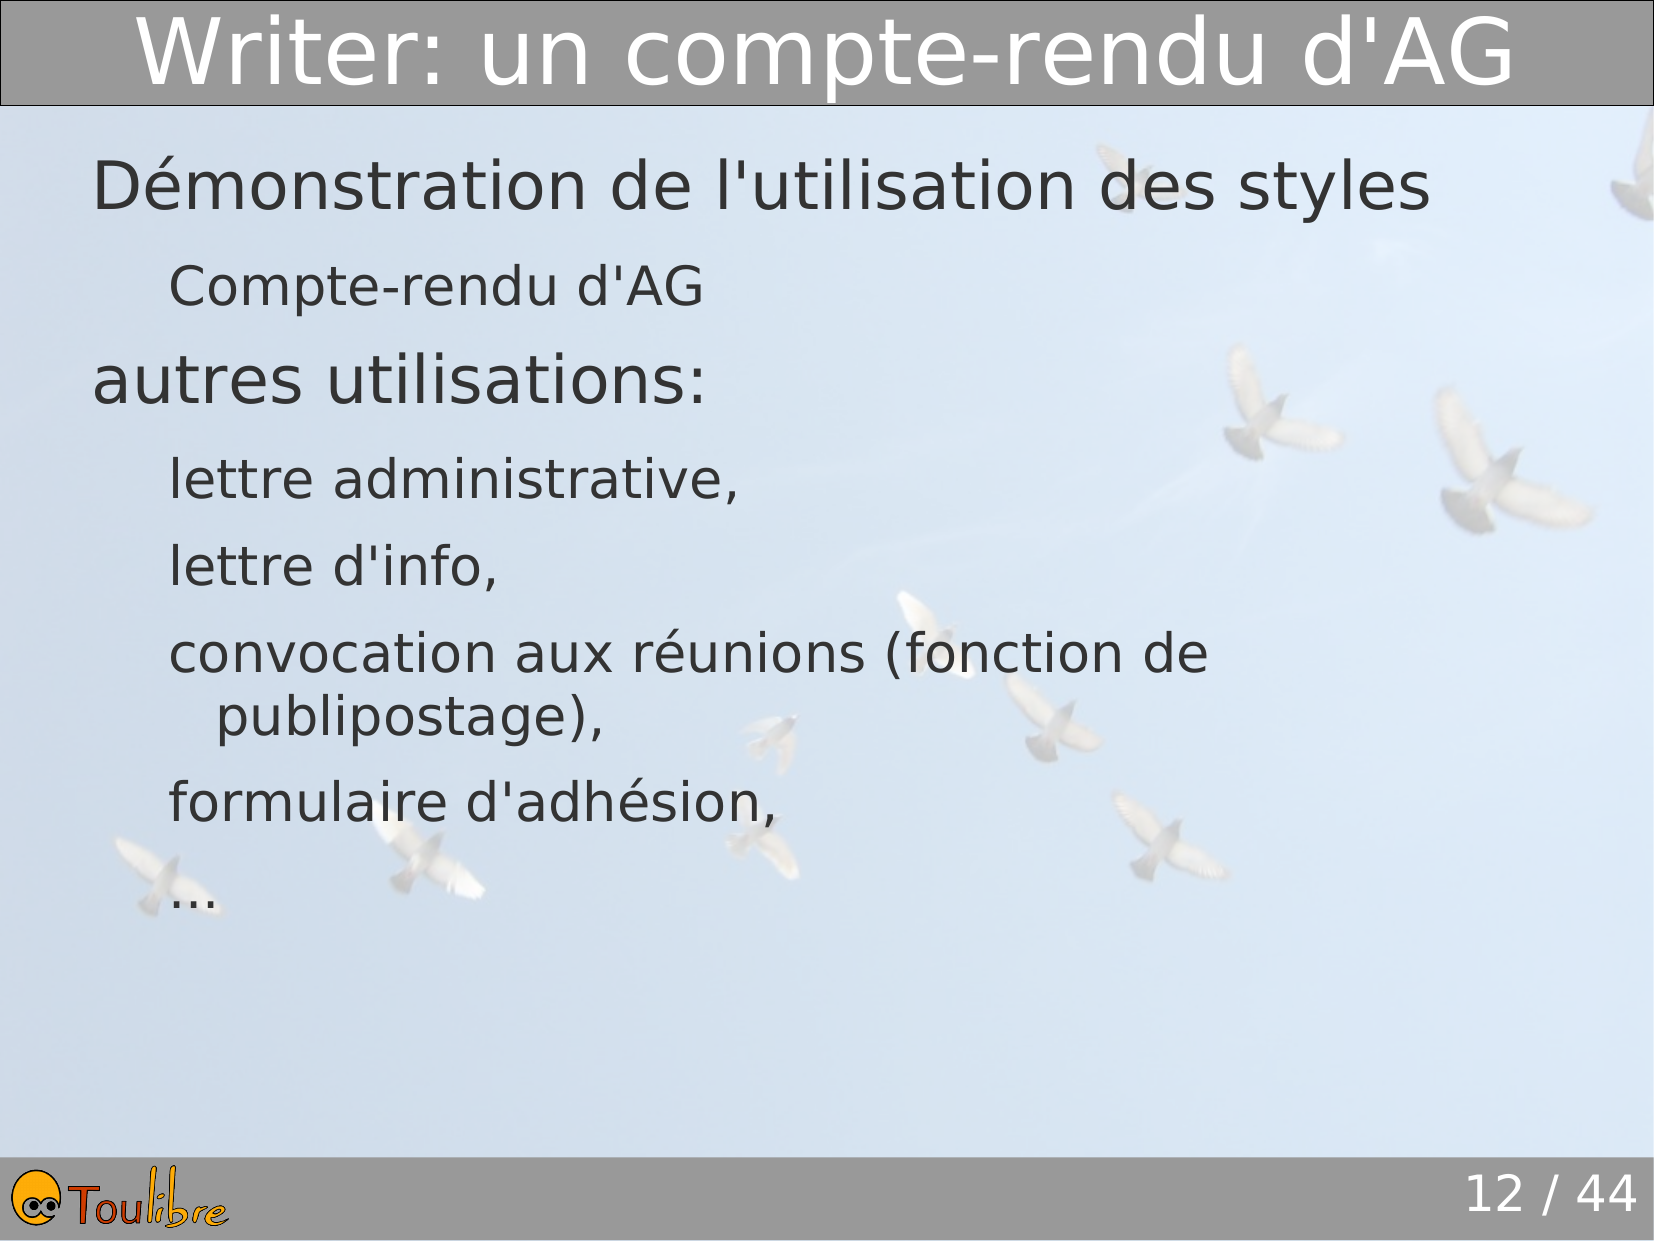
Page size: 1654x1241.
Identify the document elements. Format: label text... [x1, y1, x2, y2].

picture [11, 1165, 229, 1228]
title Writer: un compte-rendu d'AG [0, 0, 1654, 107]
list Démonstration de l'utilisation des styles Compte-rendu d'AG autres utilisations: lettre administrative, lettre d'info, convocation aux réunions (fonction de publipostage), formulaire d'adhésion, ... [73, 147, 1595, 1109]
